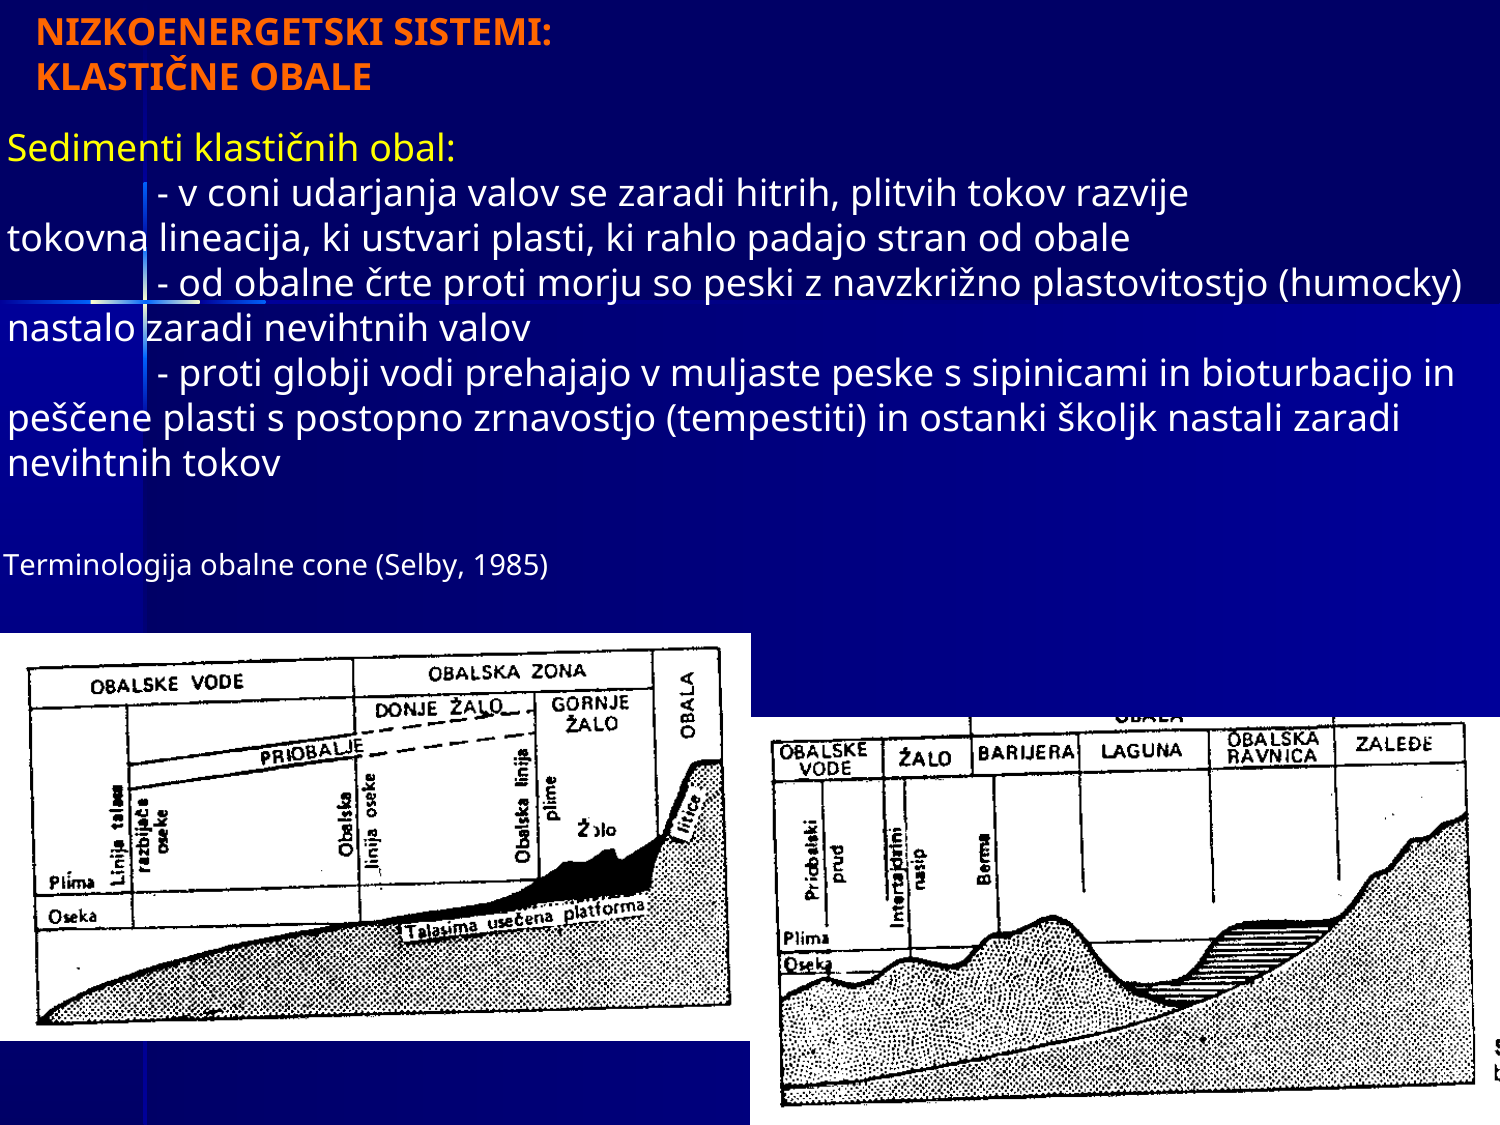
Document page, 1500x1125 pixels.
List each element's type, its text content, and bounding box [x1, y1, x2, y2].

text_box Terminologija obalne cone (Selby, 1985) [0, 538, 564, 590]
text_box NIZKOENERGETSKI SISTEMI: KLASTIČNE OBALE [20, 0, 568, 106]
text_box Sedimenti klastičnih obal: - v coni udarjanja valov se zaradi hitrih, plitvih tokov razvije tokovna lineacija, ki ustvari plasti, ki rahlo padajo stran od obale - od obalne črte proti morju so peski z navzkrižno plastovitostjo (humocky) nastalo zaradi nevihtnih valov - proti globji vodi prehajajo v muljaste peske s sipinicami in bioturbacijo in peščene plasti s postopno zrnavostjo (tempestiti) in ostanki školjk nastali zaradi nevihtnih tokov [0, 116, 1483, 492]
picture [0, 633, 1500, 1125]
